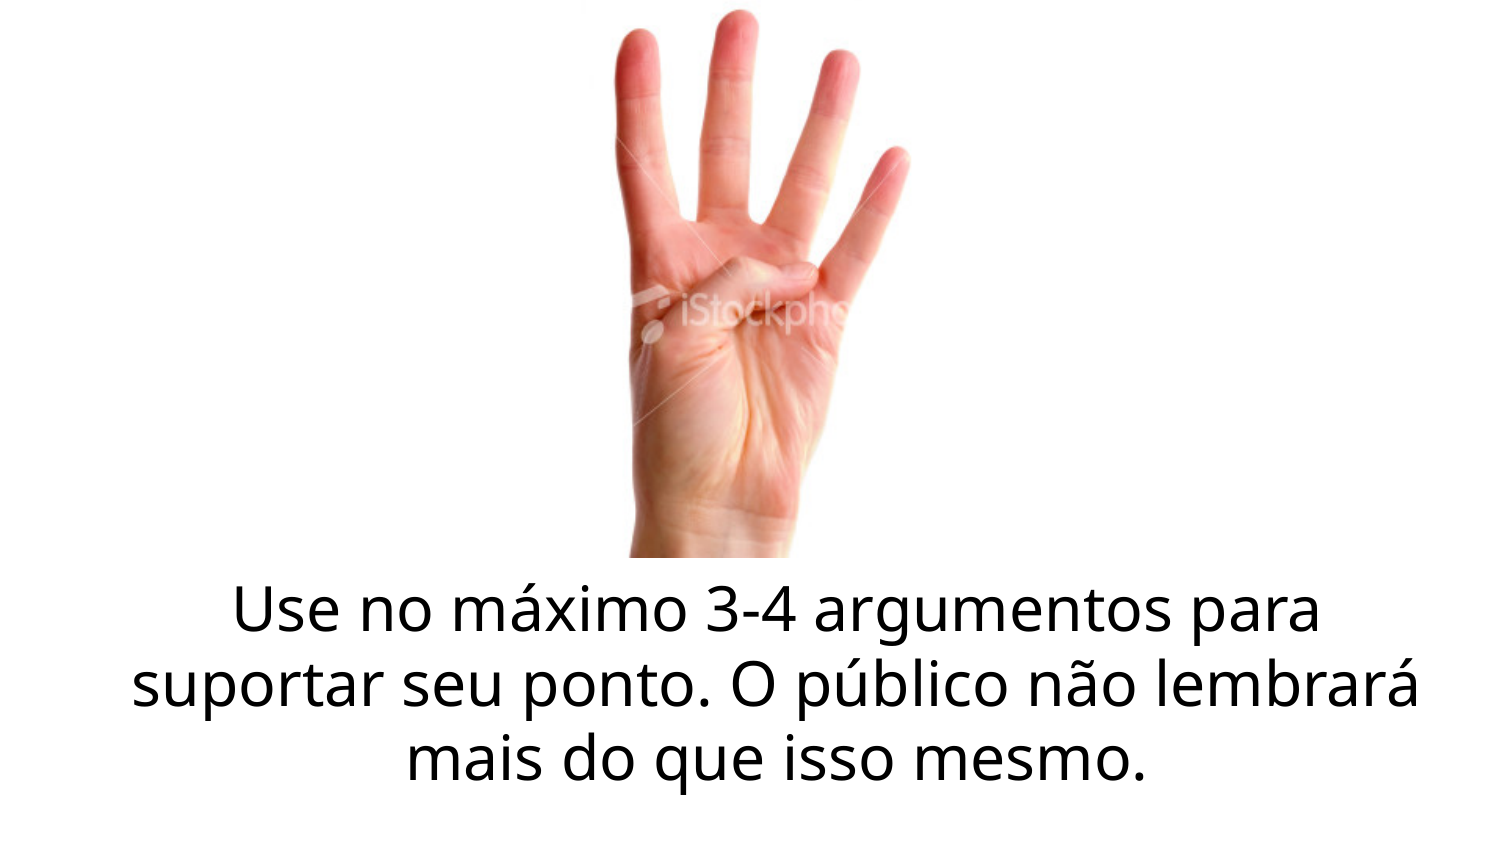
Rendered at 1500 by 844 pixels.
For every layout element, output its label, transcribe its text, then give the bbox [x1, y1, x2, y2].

picture [573, 0, 927, 558]
list Use no máximo 3-4 argumentos para suportar seu ponto. O público não lembrará mais do que isso mesmo. [87, 577, 1467, 785]
